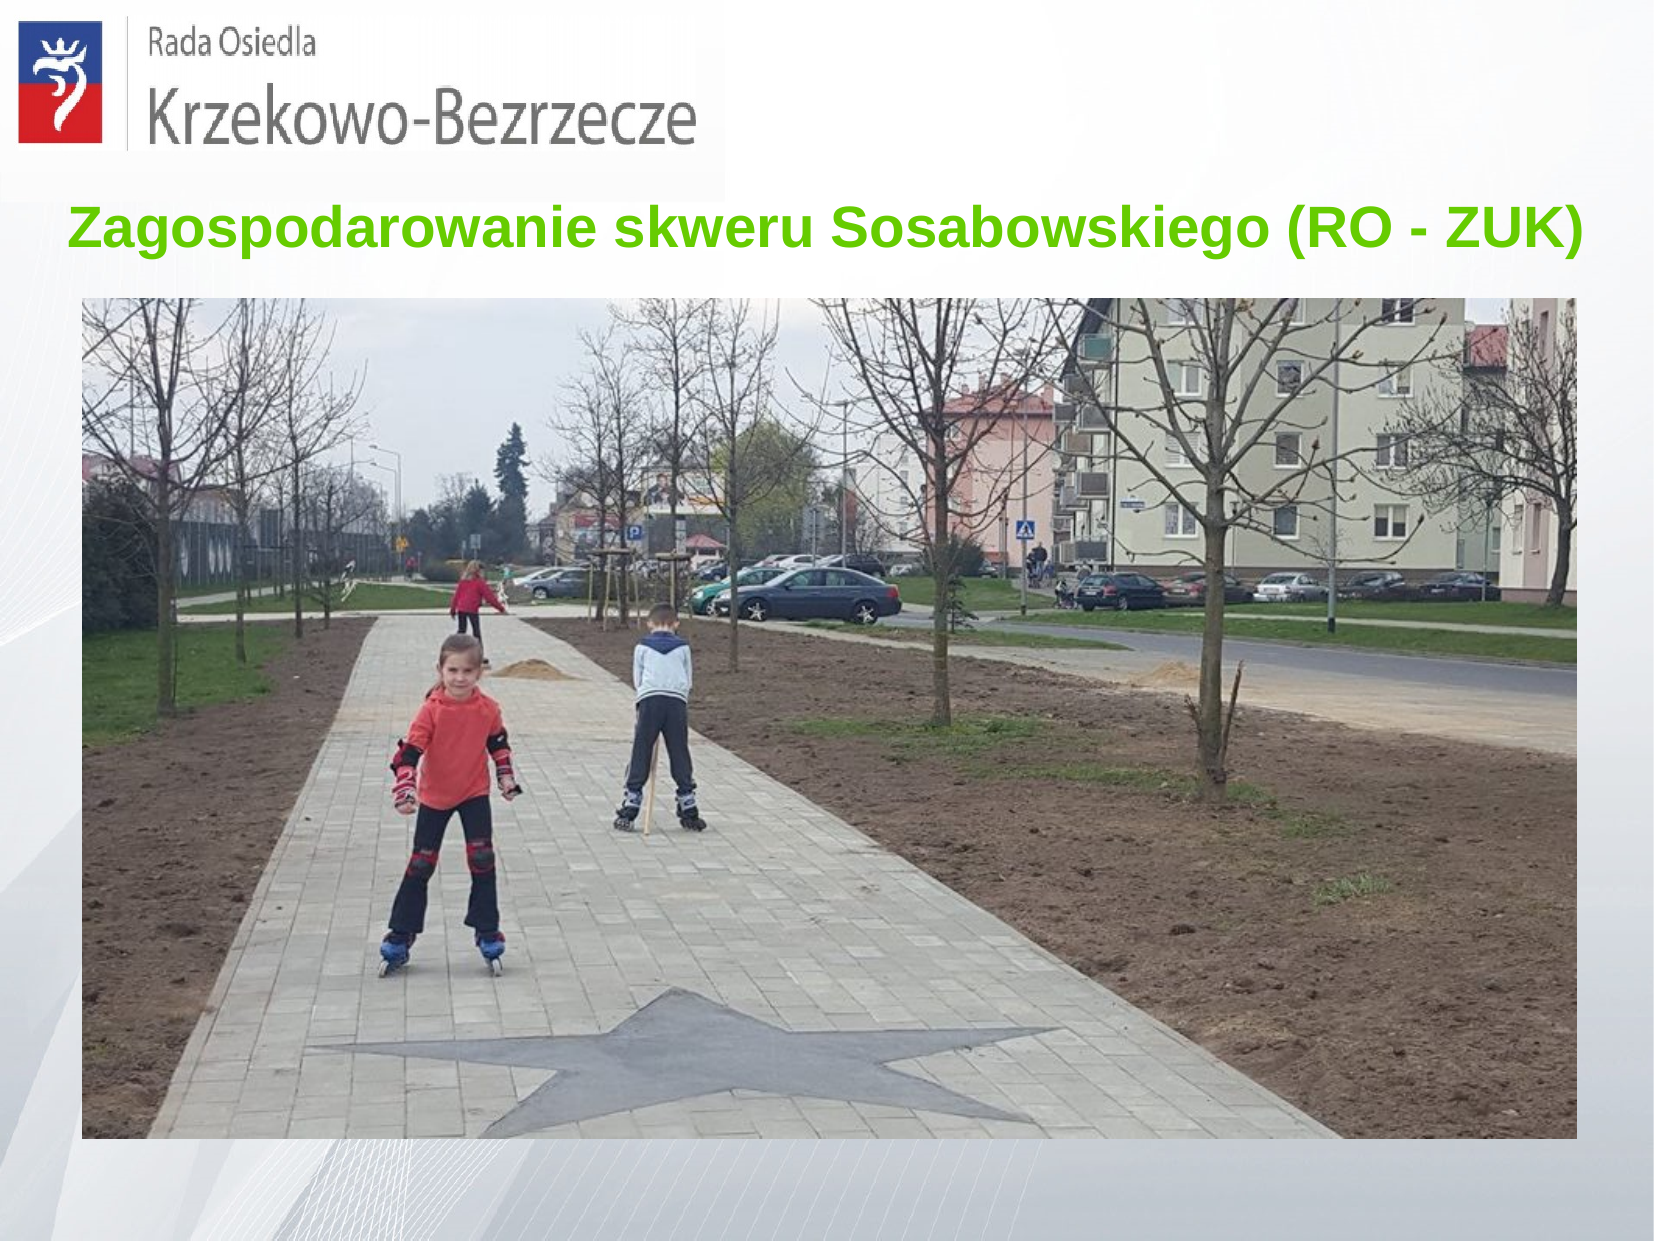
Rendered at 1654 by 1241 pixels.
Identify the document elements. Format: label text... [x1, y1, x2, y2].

picture [0, 0, 1654, 1241]
title Zagospodarowanie skweru Sosabowskiego (RO - ZUK) [59, 123, 1595, 331]
